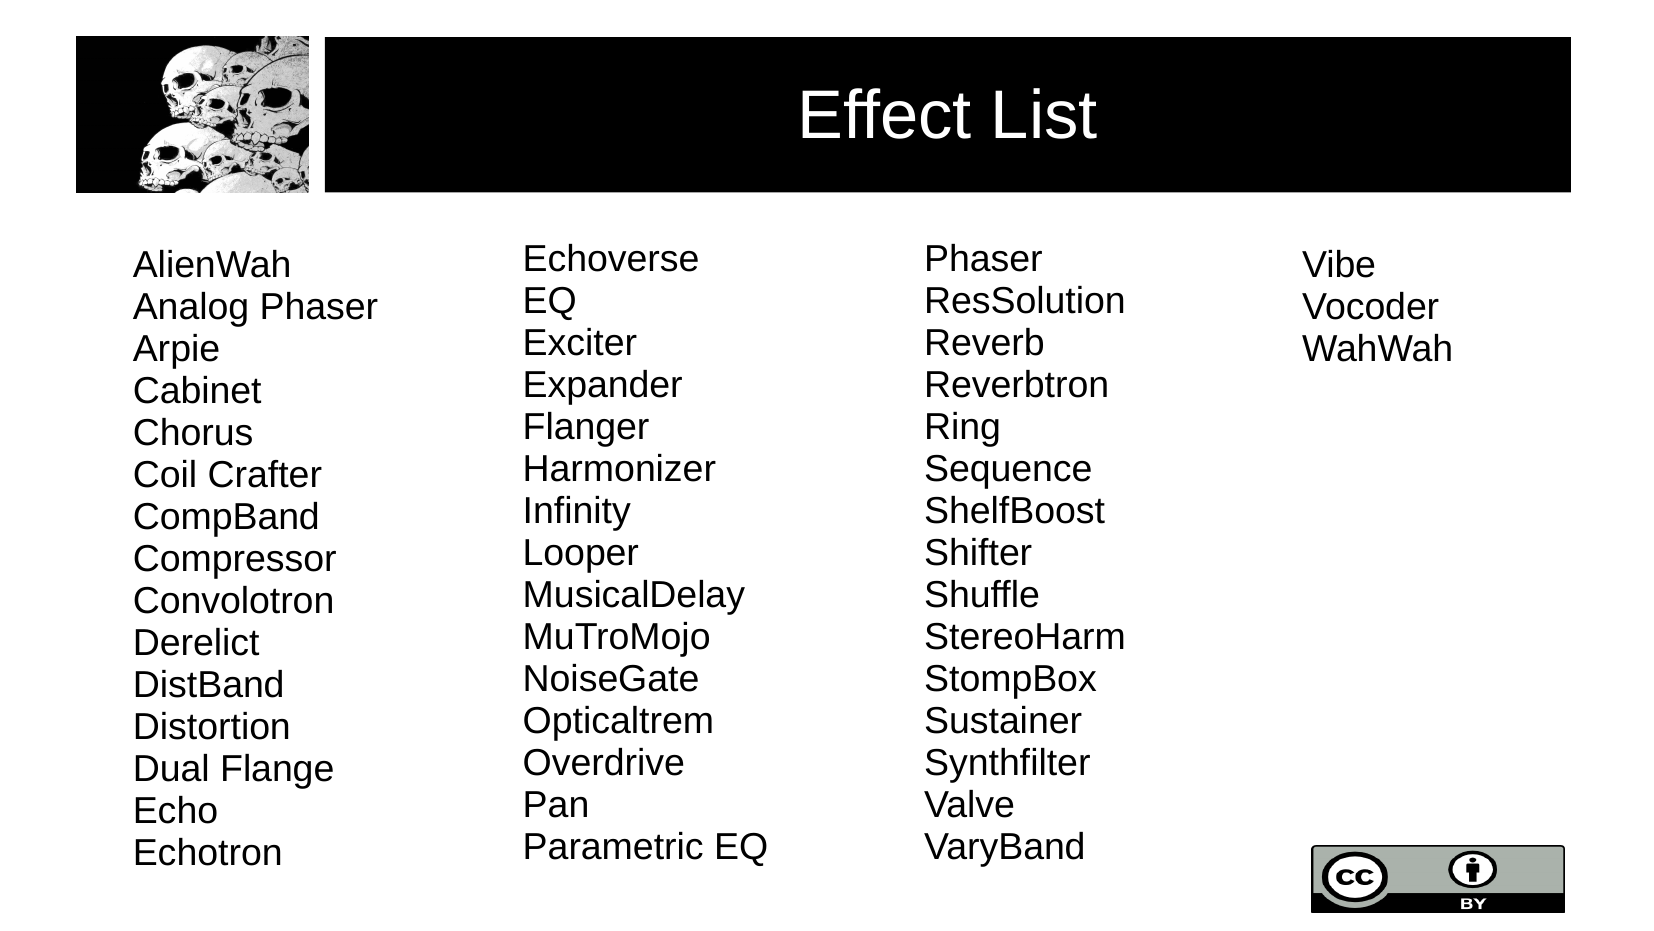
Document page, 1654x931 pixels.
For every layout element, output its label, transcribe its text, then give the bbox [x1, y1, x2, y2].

picture [76, 36, 309, 193]
title Effect List [324, 37, 1571, 193]
text_box Vibe Vocoder WahWah [1287, 236, 1554, 378]
picture [1311, 845, 1565, 913]
text_box Echoverse EQ Exciter Expander Flanger Harmonizer Infinity Looper MusicalDelay MuTroMojo NoiseGate Opticaltrem Overdrive Pan Parametric EQ [507, 230, 833, 875]
text_box AlienWah Analog Phaser Arpie Cabinet Chorus Coil Crafter CompBand Compressor Convolotron Derelict DistBand Distortion Dual Flange Echo Echotron [118, 236, 473, 881]
text_box Phaser ResSolution Reverb Reverbtron Ring Sequence ShelfBoost Shifter Shuffle StereoHarm StompBox Sustainer Synthfilter Valve VaryBand [909, 230, 1264, 875]
